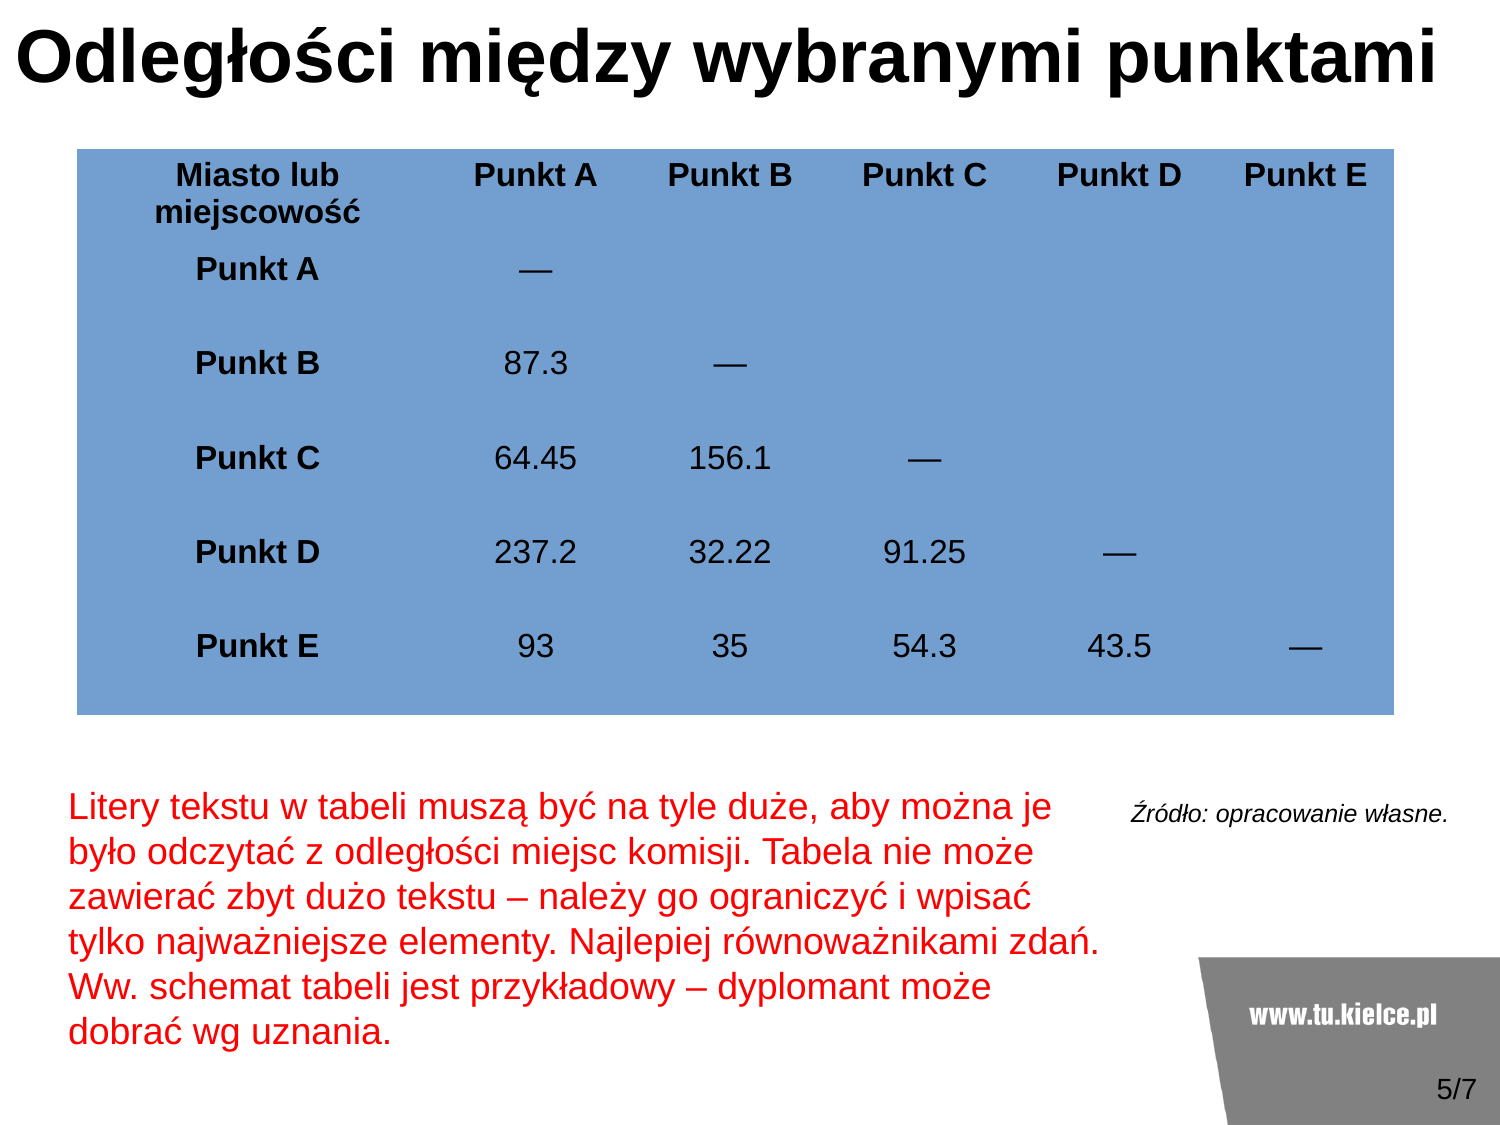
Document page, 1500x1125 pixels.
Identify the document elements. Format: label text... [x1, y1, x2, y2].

table_cell [633, 243, 827, 337]
table_cell [1217, 337, 1394, 432]
table_cell — [827, 432, 1022, 526]
table_cell — [633, 337, 827, 432]
table_cell [1022, 432, 1217, 526]
table_cell [1217, 432, 1394, 526]
table_cell 43.5 [1022, 620, 1217, 715]
text_box Odległości między wybranymi punktami [0, 0, 1500, 105]
table_cell [827, 337, 1022, 432]
table_cell [1022, 337, 1217, 432]
table_header Punkt E [1217, 149, 1394, 243]
table_cell Punkt B [77, 337, 439, 432]
table_cell — [439, 243, 633, 337]
table_cell [1217, 526, 1394, 620]
table_cell [1217, 243, 1394, 337]
table_cell 32.22 [633, 526, 827, 620]
table_cell [1022, 243, 1217, 337]
table_cell Punkt C [77, 432, 439, 526]
text_box Źródło: opracowanie własne. [1128, 775, 1466, 835]
table_header Miasto lub miejscowość [77, 149, 439, 243]
table_header Punkt A [439, 149, 633, 243]
table_cell [827, 243, 1022, 337]
table_cell 237.2 [439, 526, 633, 620]
table_cell 93 [439, 620, 633, 715]
table_cell 87.3 [439, 337, 633, 432]
table_cell Punkt E [77, 620, 439, 715]
table_header Punkt C [827, 149, 1022, 243]
text_box /7 [1421, 1062, 1500, 1125]
table_header Punkt D [1022, 149, 1217, 243]
picture [1198, 958, 1500, 1125]
table_cell 35 [633, 620, 827, 715]
table_cell Punkt A [77, 243, 439, 337]
table_cell 64.45 [439, 432, 633, 526]
table_cell 91.25 [827, 526, 1022, 620]
table_cell Punkt D [77, 526, 439, 620]
text_box Litery tekstu w tabeli muszą być na tyle duże, aby można je było odczytać z odległości miejsc komisji. Tabela nie może zawierać zbyt dużo tekstu – należy go ograniczyć i wpisać tylko najważniejsze elementy. Najlepiej równoważnikami zdań. Ww. schemat tabeli jest przykładowy – dyplomant może dobrać wg uznania. [53, 774, 1128, 1063]
table_cell — [1217, 620, 1394, 715]
table_cell 54.3 [827, 620, 1022, 715]
table_header Punkt B [633, 149, 827, 243]
table_cell — [1022, 526, 1217, 620]
table_cell 156.1 [633, 432, 827, 526]
